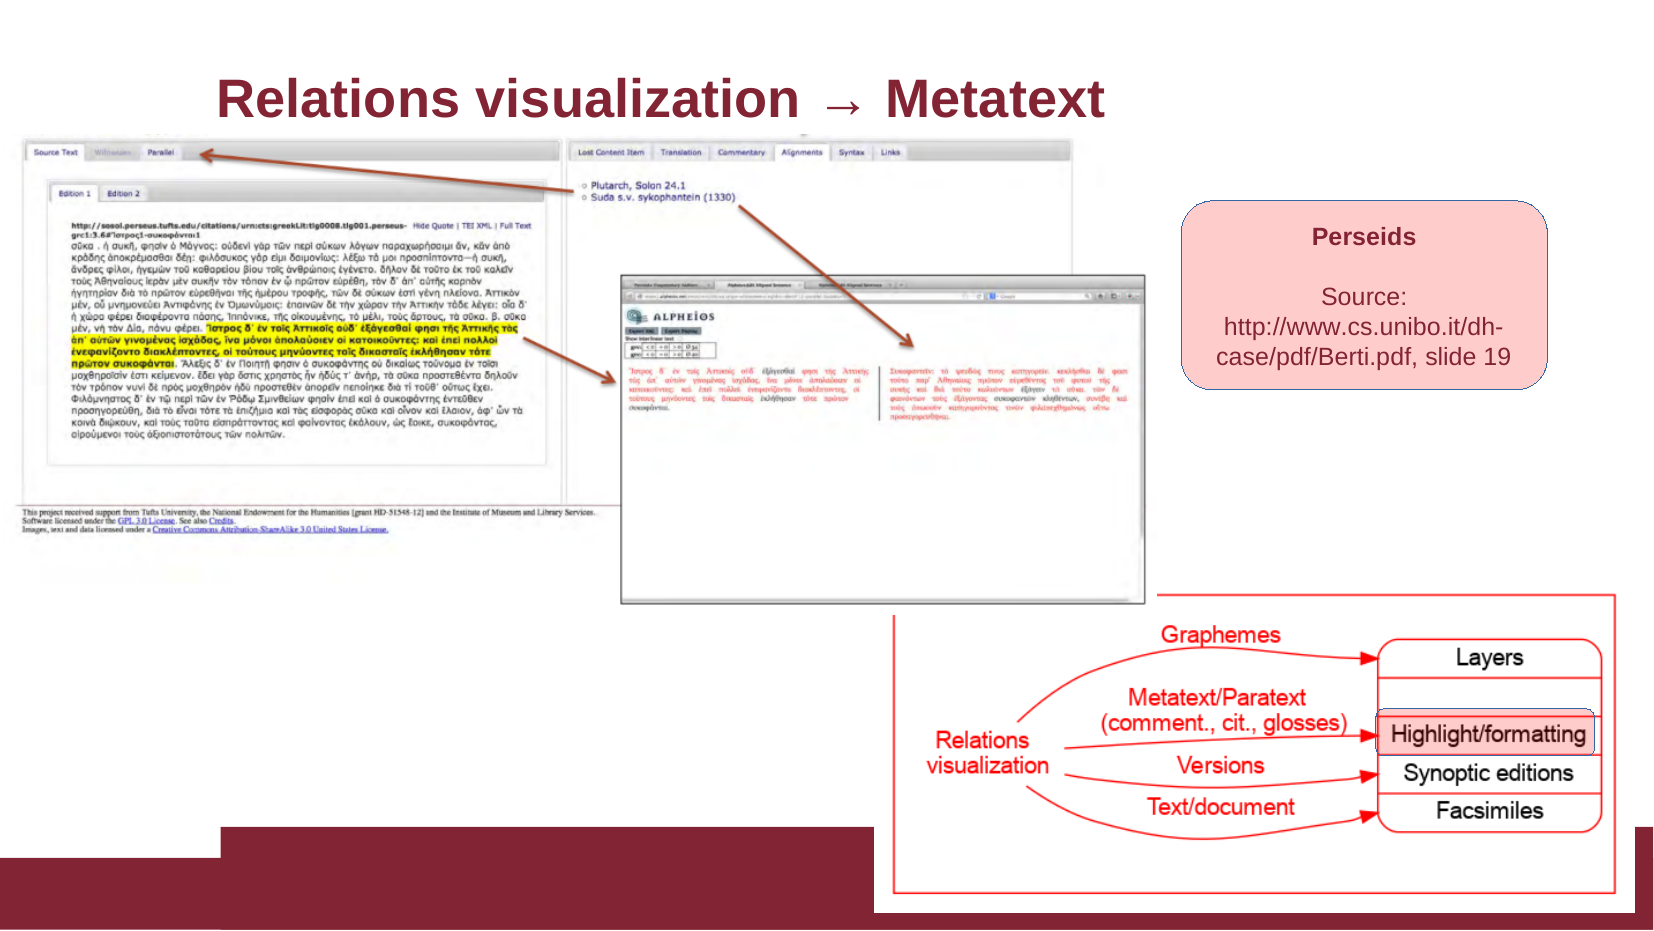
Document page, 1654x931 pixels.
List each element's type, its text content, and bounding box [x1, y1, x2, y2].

title Relations visualization → Metatext [201, 55, 1569, 142]
picture [3, 134, 1635, 913]
text_box Perseids Source: http://www.cs.unibo.it/dh-case/pdf/Berti.pdf, slide 19 [1181, 200, 1548, 390]
text_box [1375, 708, 1595, 756]
